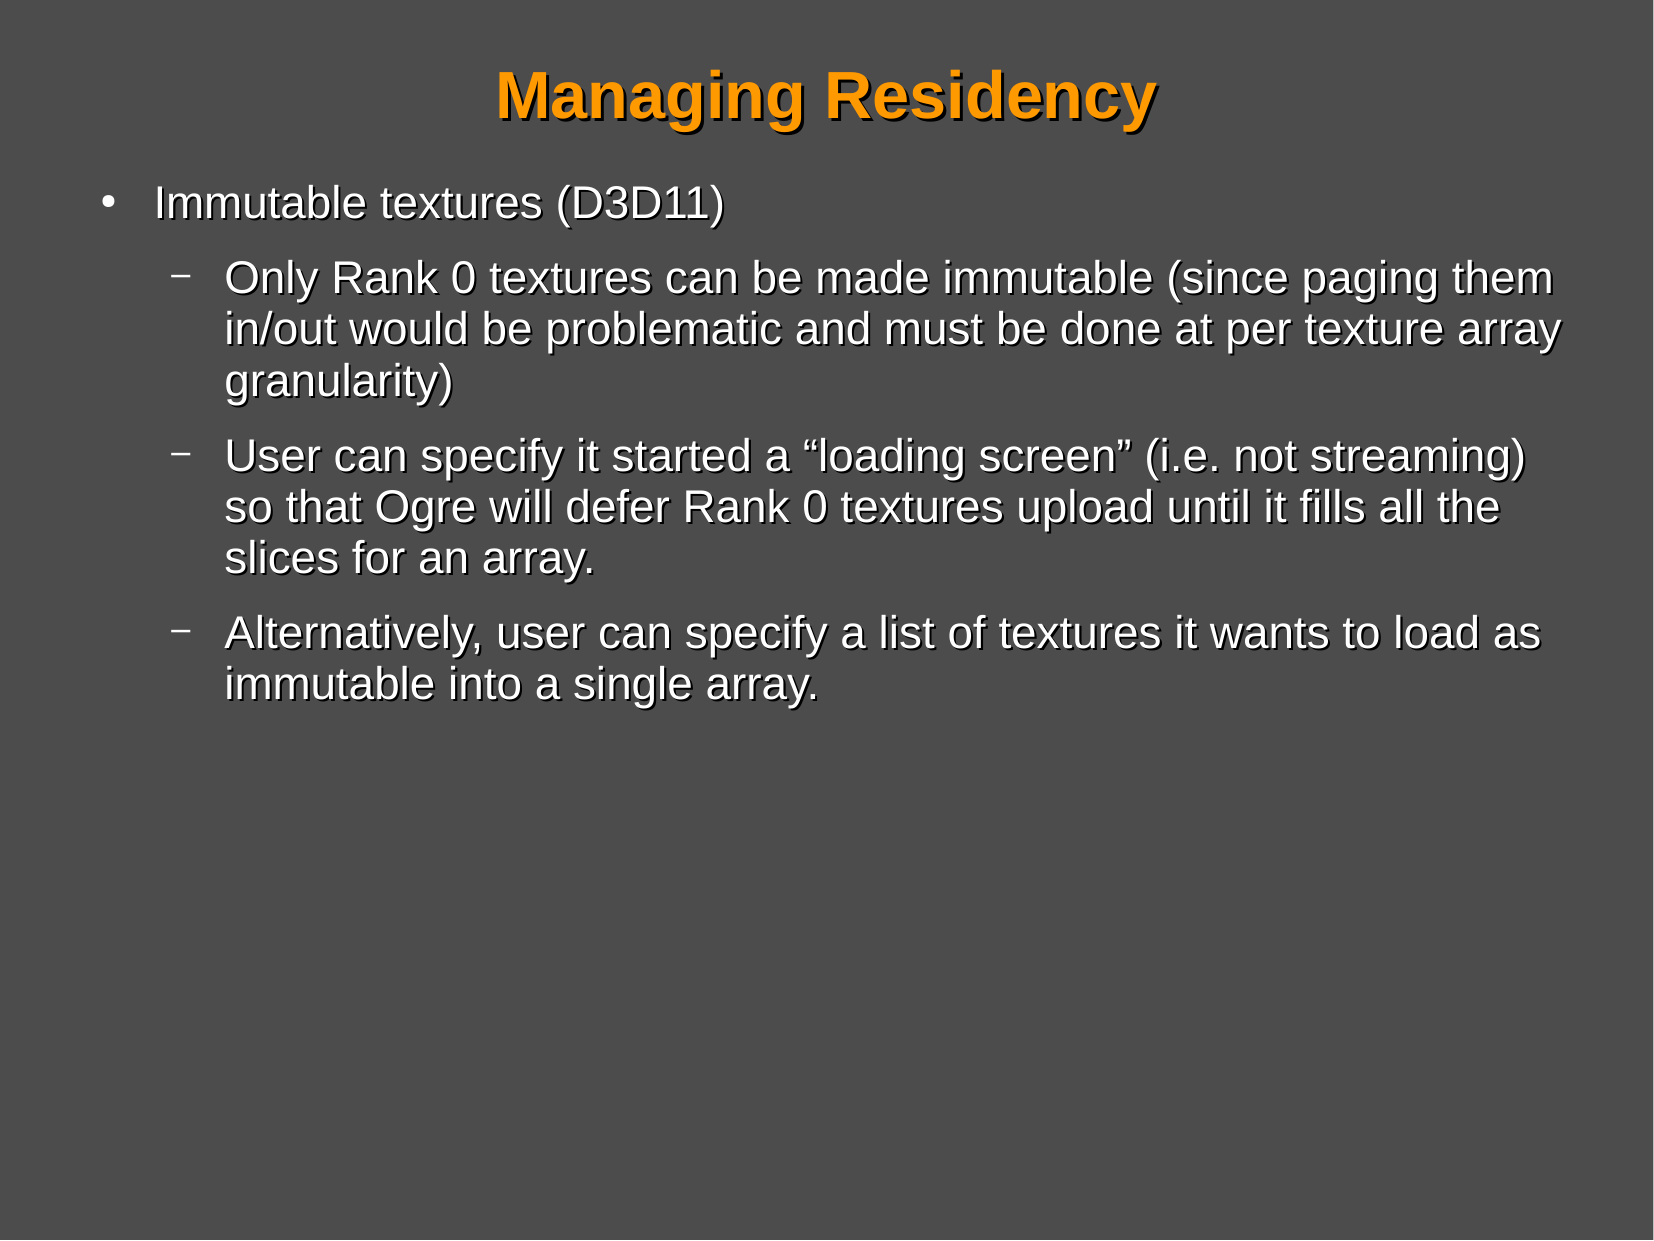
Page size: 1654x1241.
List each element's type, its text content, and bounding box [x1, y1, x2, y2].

title Managing Residency [82, 44, 1571, 147]
list Immutable textures (D3D11) Only Rank 0 textures can be made immutable (since paging them in/out would be problematic and must be done at per texture array granularity) User can specify it started a “loading screen” (i.e. not streaming) so that Ogre will defer Rank 0 textures upload until it fills all the slices for an array. Alternatively, user can specify a list of textures it wants to load as immutable into a single array. [82, 177, 1571, 1075]
